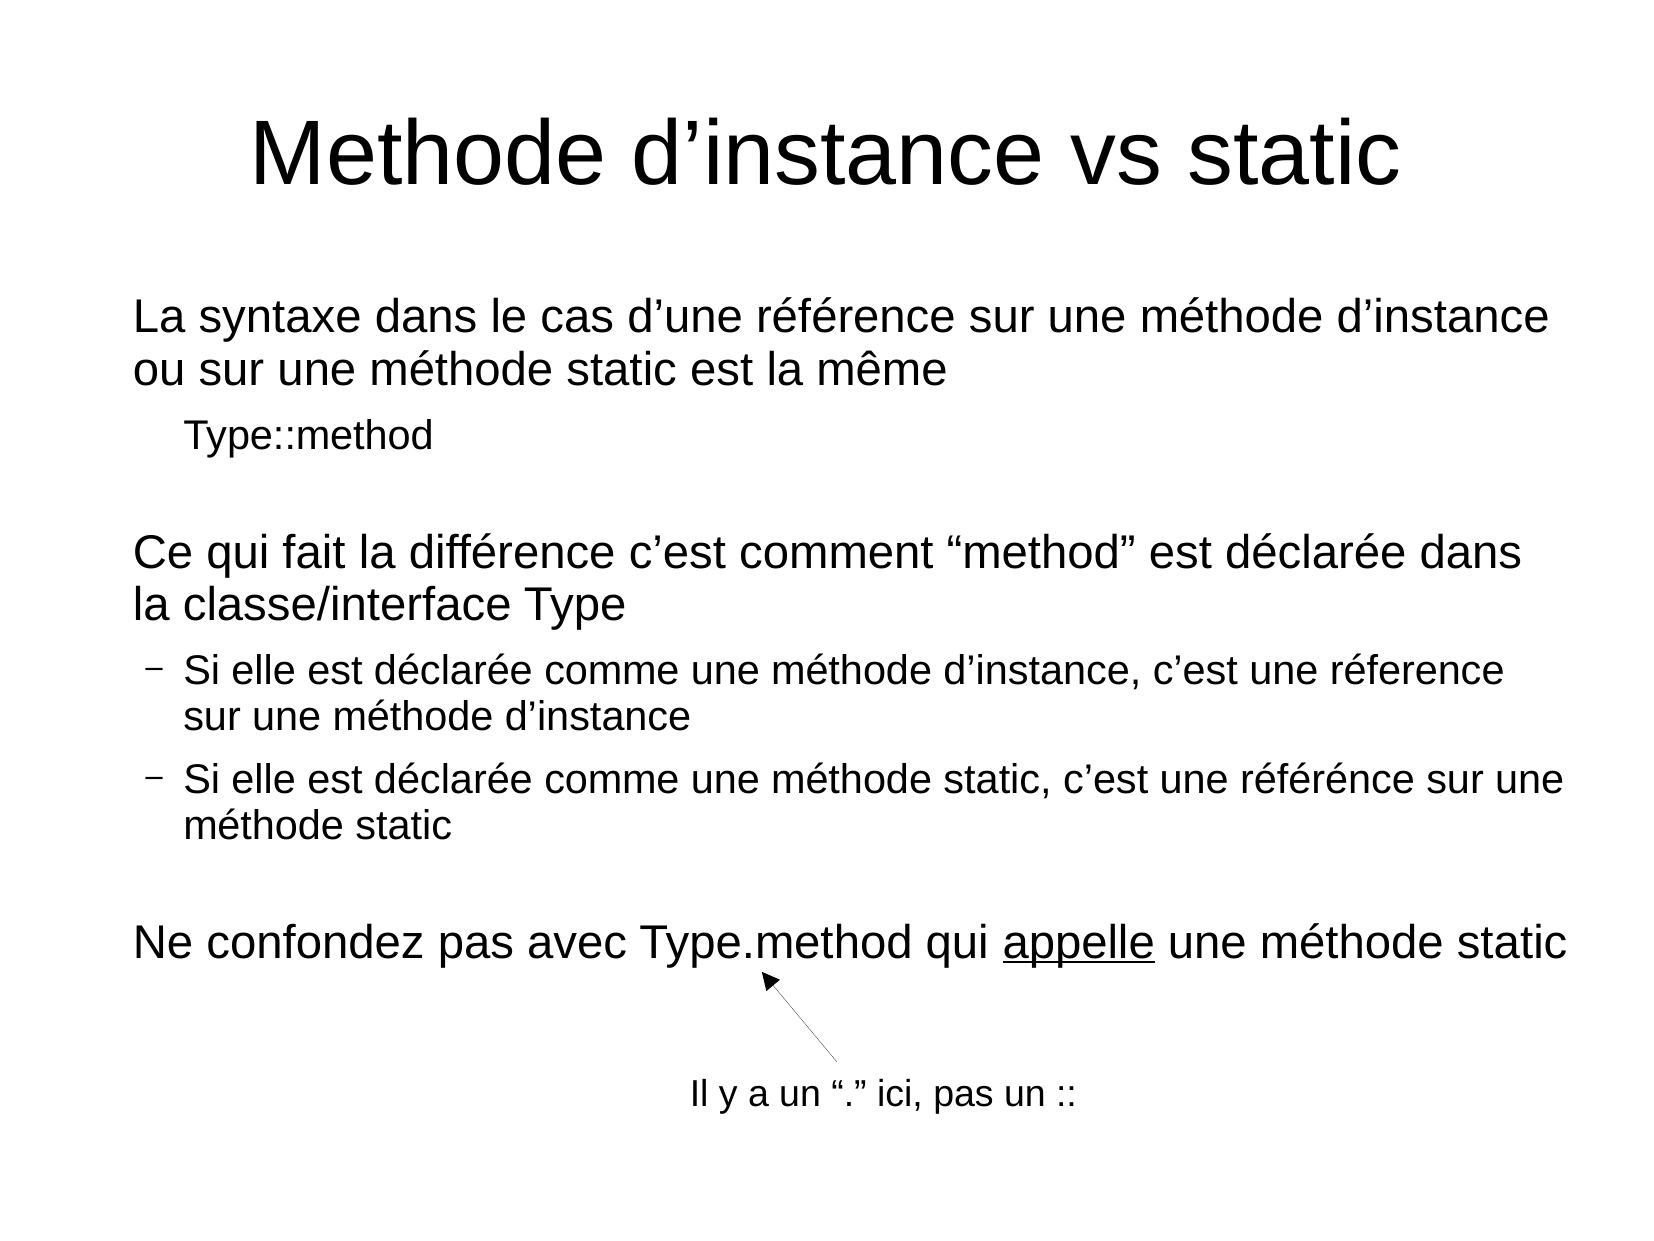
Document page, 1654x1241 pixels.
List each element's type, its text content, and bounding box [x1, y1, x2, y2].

title Methode d’instance vs static [82, 49, 1571, 257]
list La syntaxe dans le cas d’une référence sur une méthode d’instance ou sur une méthode static est la même Type::method Ce qui fait la différence c’est comment “method” est déclarée dans la classe/interface Type Si elle est déclarée comme une méthode d’instance, c’est une réference sur une méthode d’instance Si elle est déclarée comme une méthode static, c’est une référénce sur une méthode static Ne confondez pas avec Type.method qui appelle une méthode static [82, 290, 1571, 1010]
text_box Il y a un “.” ici, pas un :: [675, 1065, 1093, 1122]
